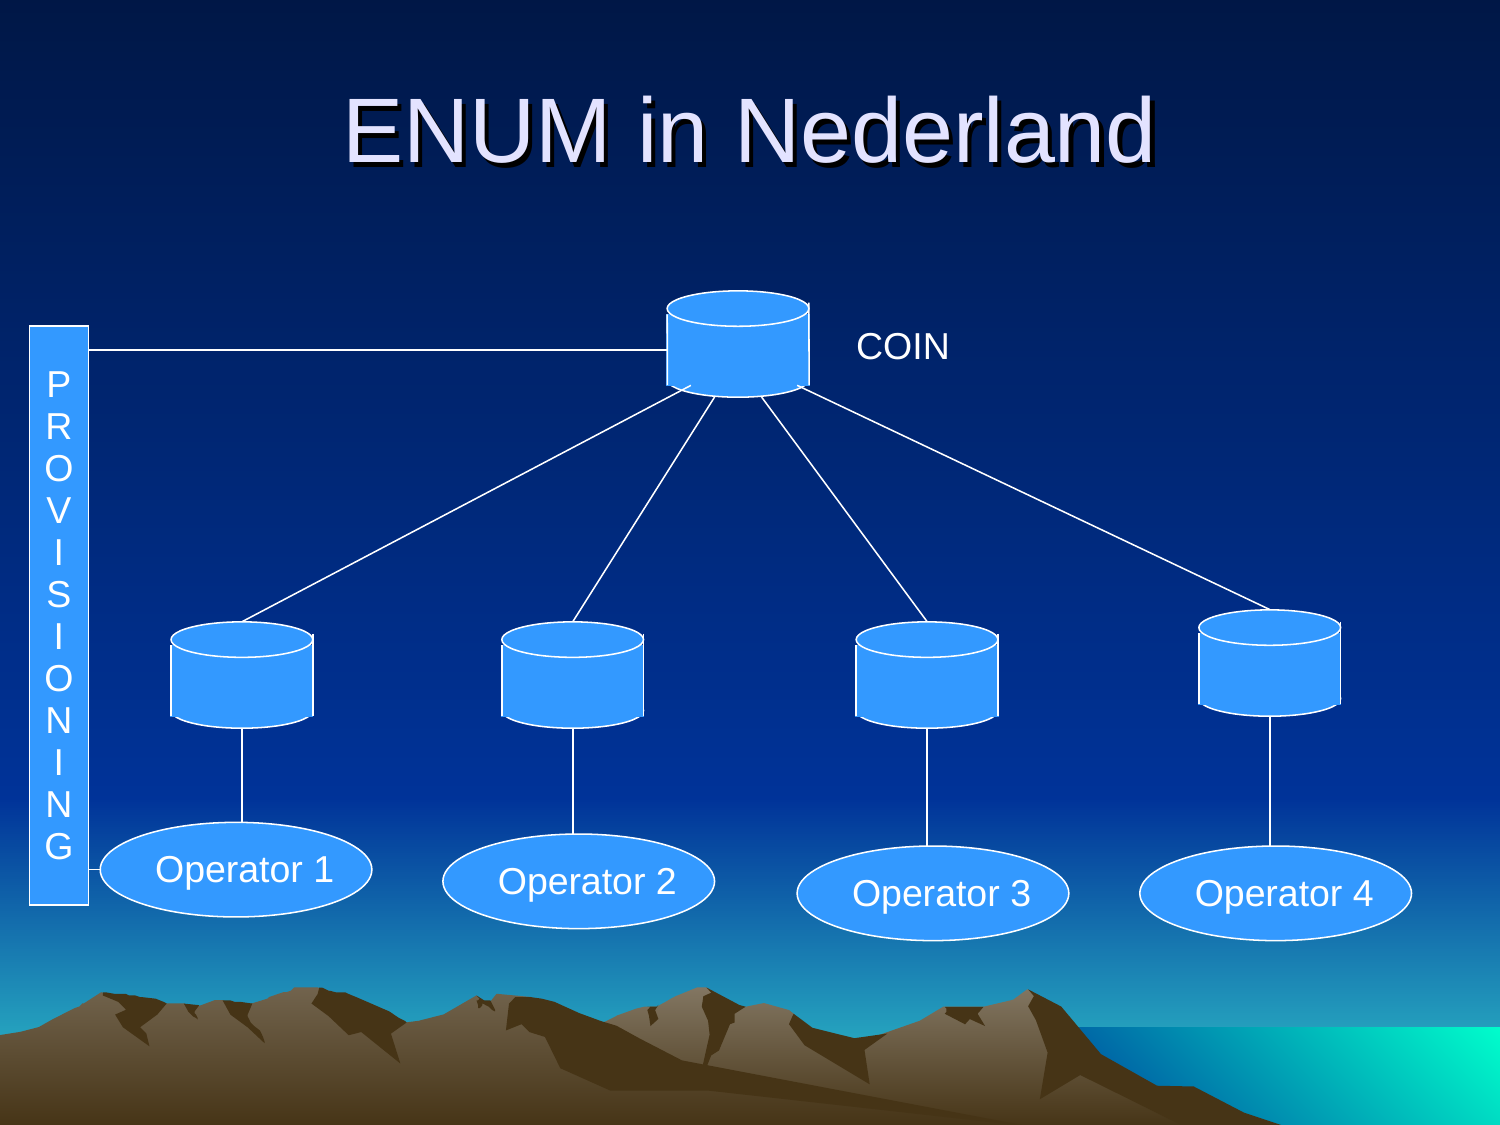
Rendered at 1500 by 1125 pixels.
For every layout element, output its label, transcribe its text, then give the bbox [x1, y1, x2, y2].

text_box [1198, 609, 1341, 717]
text_box Operator 2 [442, 834, 715, 929]
title ENUM in Nederland [75, 37, 1426, 225]
text_box COIN [841, 317, 965, 376]
text_box Operator 3 [797, 846, 1069, 941]
text_box Operator 1 [100, 822, 372, 917]
text_box Operator 4 [1139, 846, 1412, 941]
text_box P R O V I S I O N I N G [29, 326, 89, 905]
text_box [667, 290, 808, 398]
text_box [856, 621, 998, 729]
text_box [501, 621, 644, 729]
text_box [171, 621, 313, 729]
